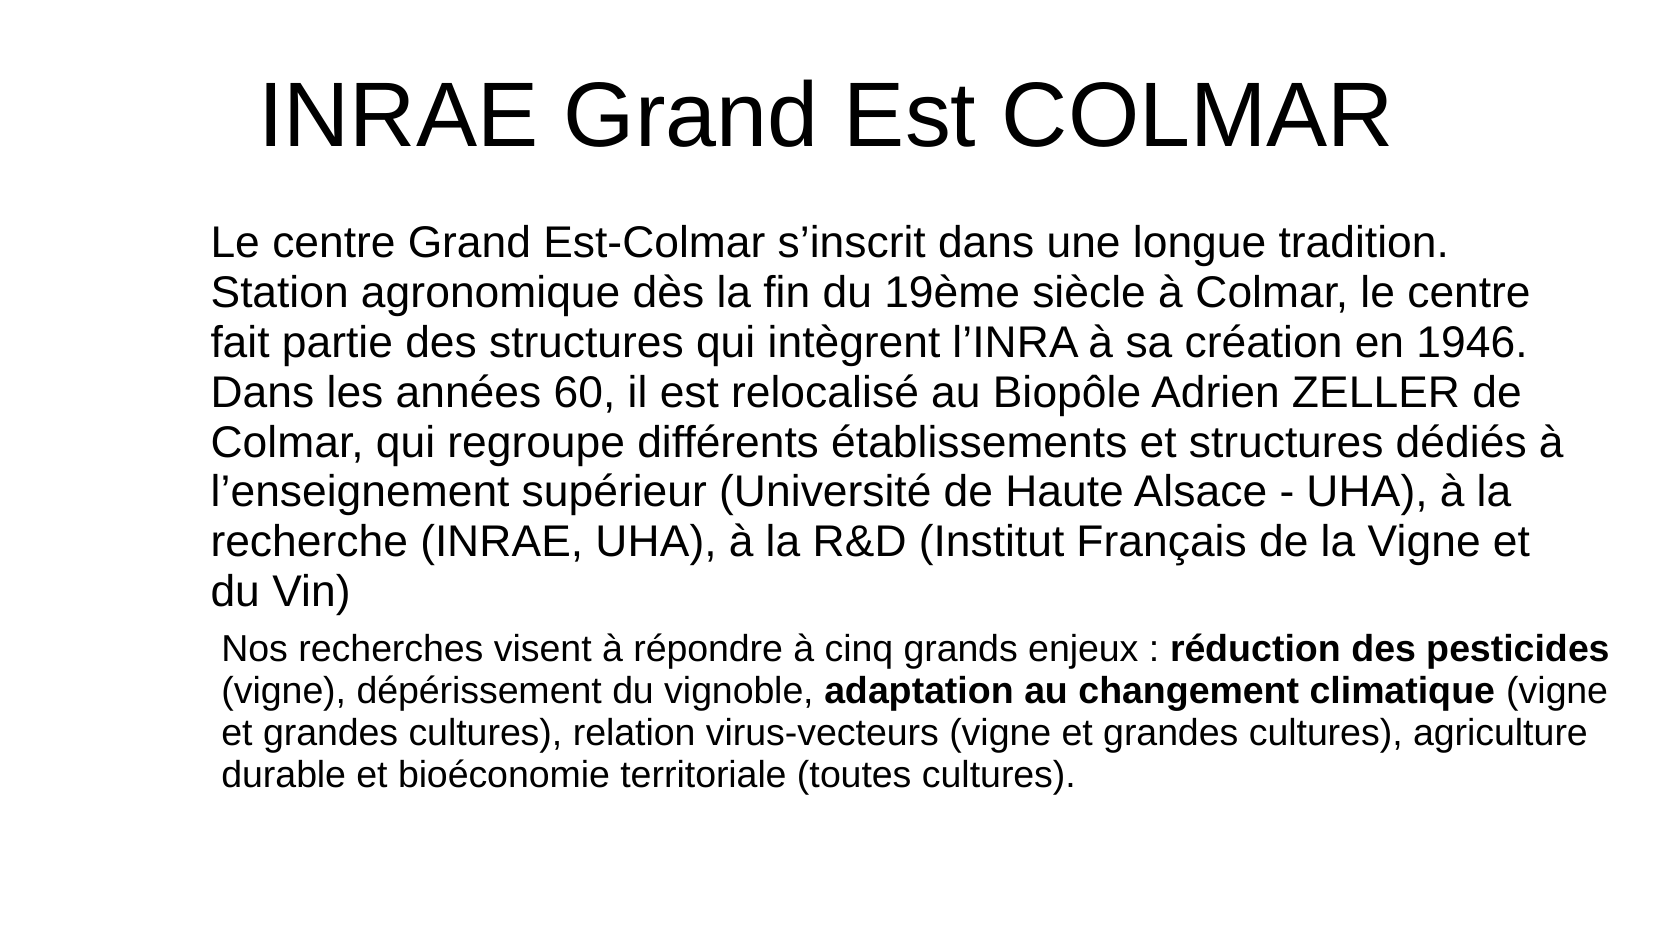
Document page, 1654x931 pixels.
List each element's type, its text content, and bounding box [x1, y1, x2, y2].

title INRAE Grand Est COLMAR [82, 37, 1571, 193]
text_box Nos recherches visent à répondre à cinq grands enjeux : réduction des pesticides (vigne), dépérissement du vignoble, adaptation au changement climatique (vigne et grandes cultures), relation virus-vecteurs (vigne et grandes cultures), agriculture durable et bioéconomie territoriale (toutes cultures). [206, 620, 1639, 827]
list Le centre Grand Est-Colmar s’inscrit dans une longue tradition. Station agronomique dès la fin du 19ème siècle à Colmar, le centre fait partie des structures qui intègrent l’INRA à sa création en 1946. Dans les années 60, il est relocalisé au Biopôle Adrien ZELLER de Colmar, qui regroupe différents établissements et structures dédiés à l’enseignement supérieur (Université de Haute Alsace - UHA), à la recherche (INRAE, UHA), à la R&D (Institut Français de la Vigne et du Vin) [147, 217, 1571, 621]
